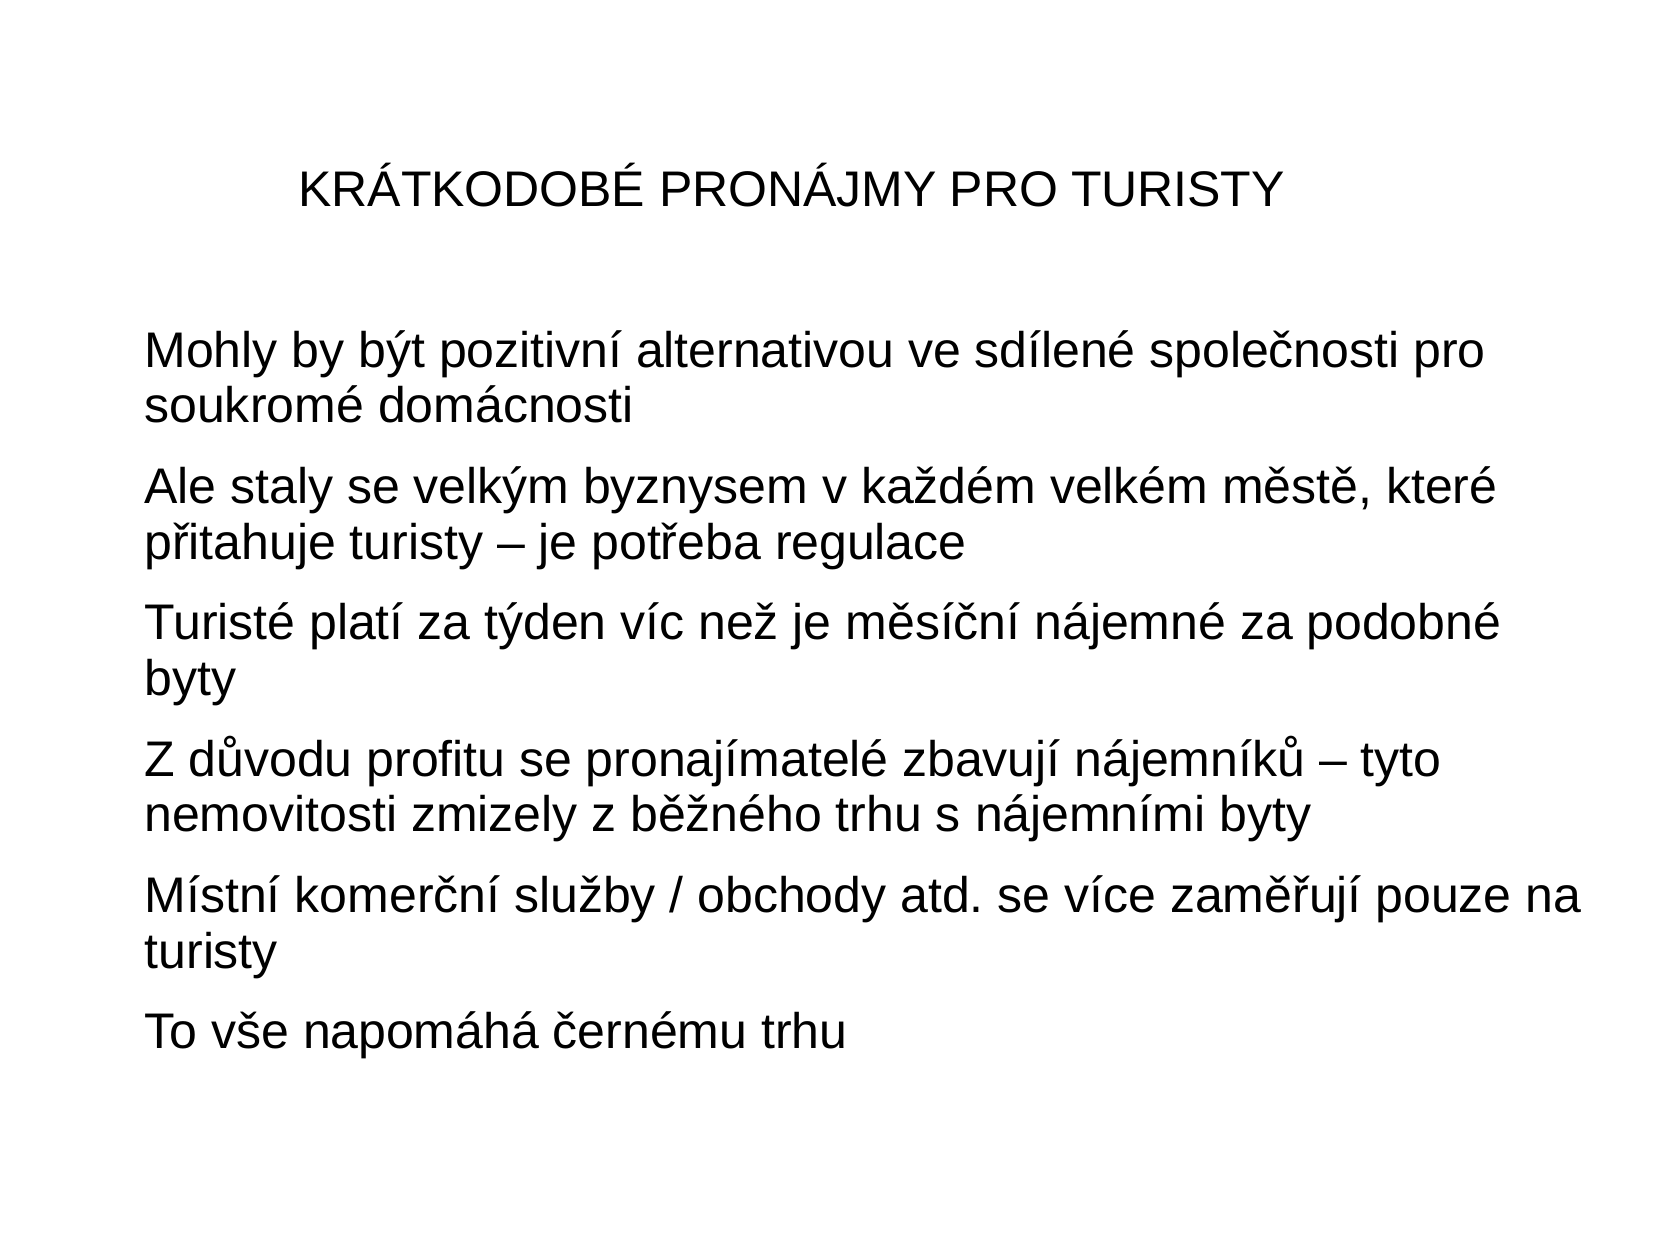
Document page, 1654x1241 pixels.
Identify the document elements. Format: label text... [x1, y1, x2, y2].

text_box KRÁTKODOBÉ PRONÁJMY PRO TURISTY Mohly by být pozitivní alternativou ve sdílené společnosti pro soukromé domácnosti Ale staly se velkým byznysem v každém velkém městě, které přitahuje turisty – je potřeba regulace Turisté platí za týden víc než je měsíční nájemné za podobné byty Z důvodu profitu se pronajímatelé zbavují nájemníků – tyto nemovitosti zmizely z běžného trhu s nájemními byty Místní komerční služby / obchody atd. se více zaměřují pouze na turisty To vše napomáhá černému trhu [129, 153, 1619, 1163]
